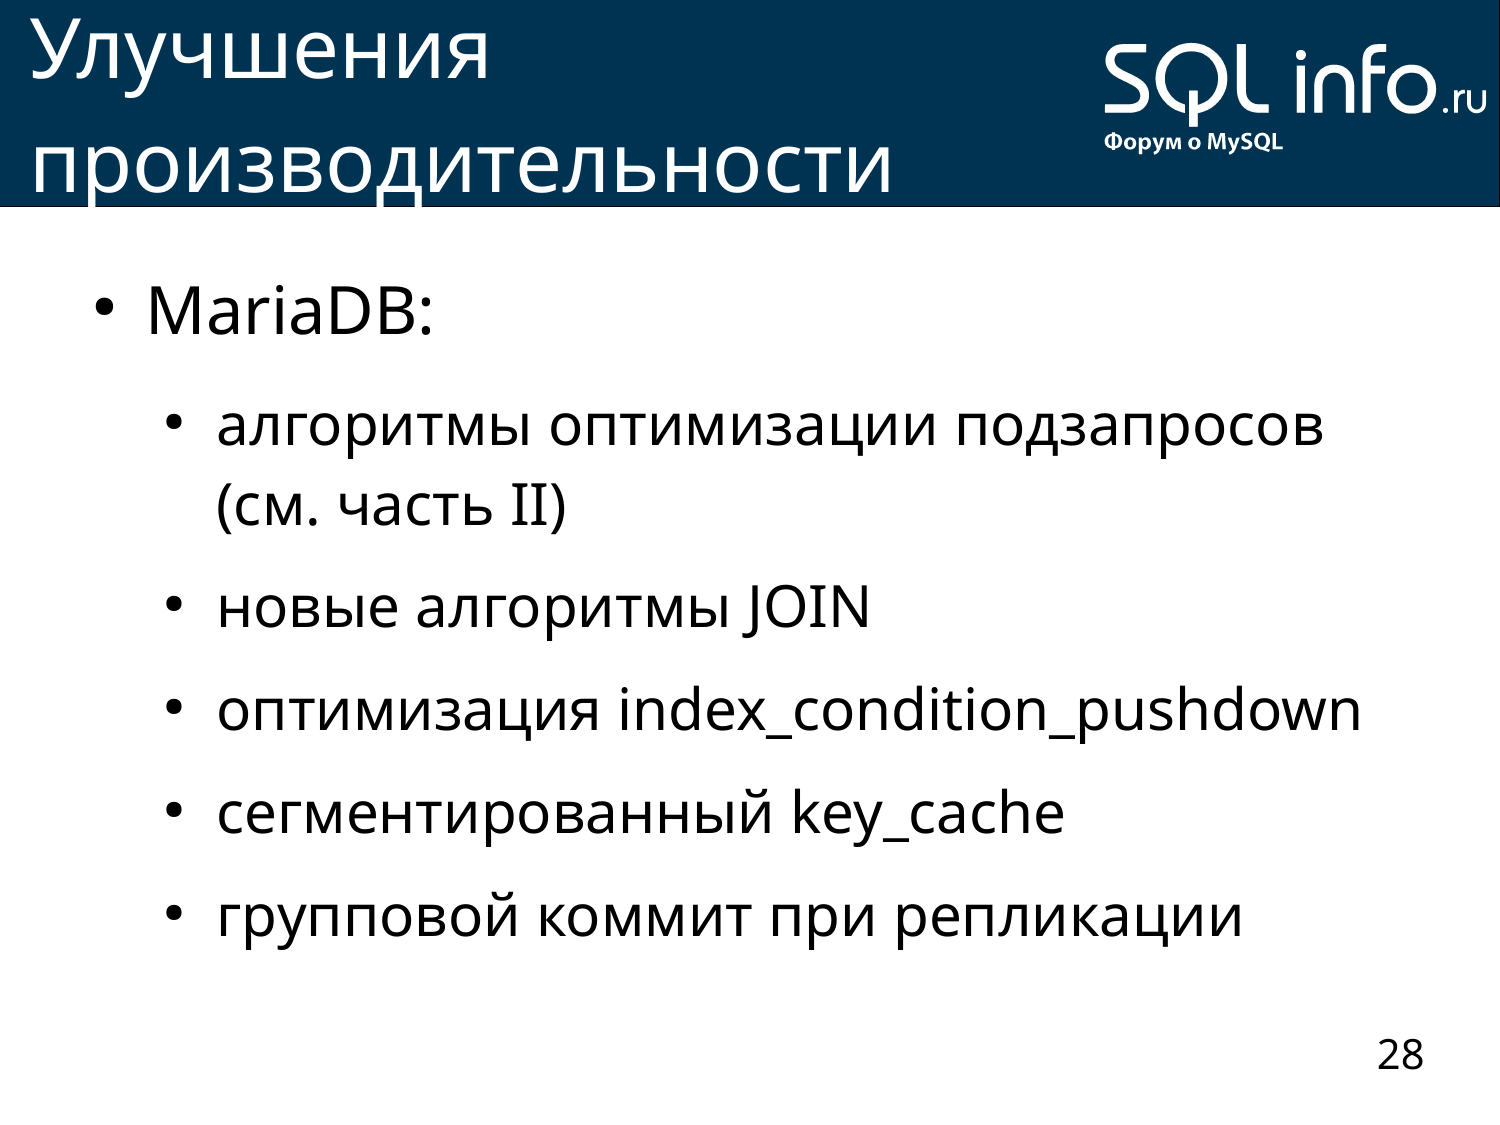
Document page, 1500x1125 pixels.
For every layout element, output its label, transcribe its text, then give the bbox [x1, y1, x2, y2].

picture [1093, 29, 1495, 166]
title Улучшения производительности [29, 0, 1093, 207]
list MariaDB: алгоритмы оптимизации подзапросов (см. часть II) новые алгоритмы JOIN оптимизация index_condition_pushdown сегментированный key_cache групповой коммит при репликации [75, 263, 1425, 916]
